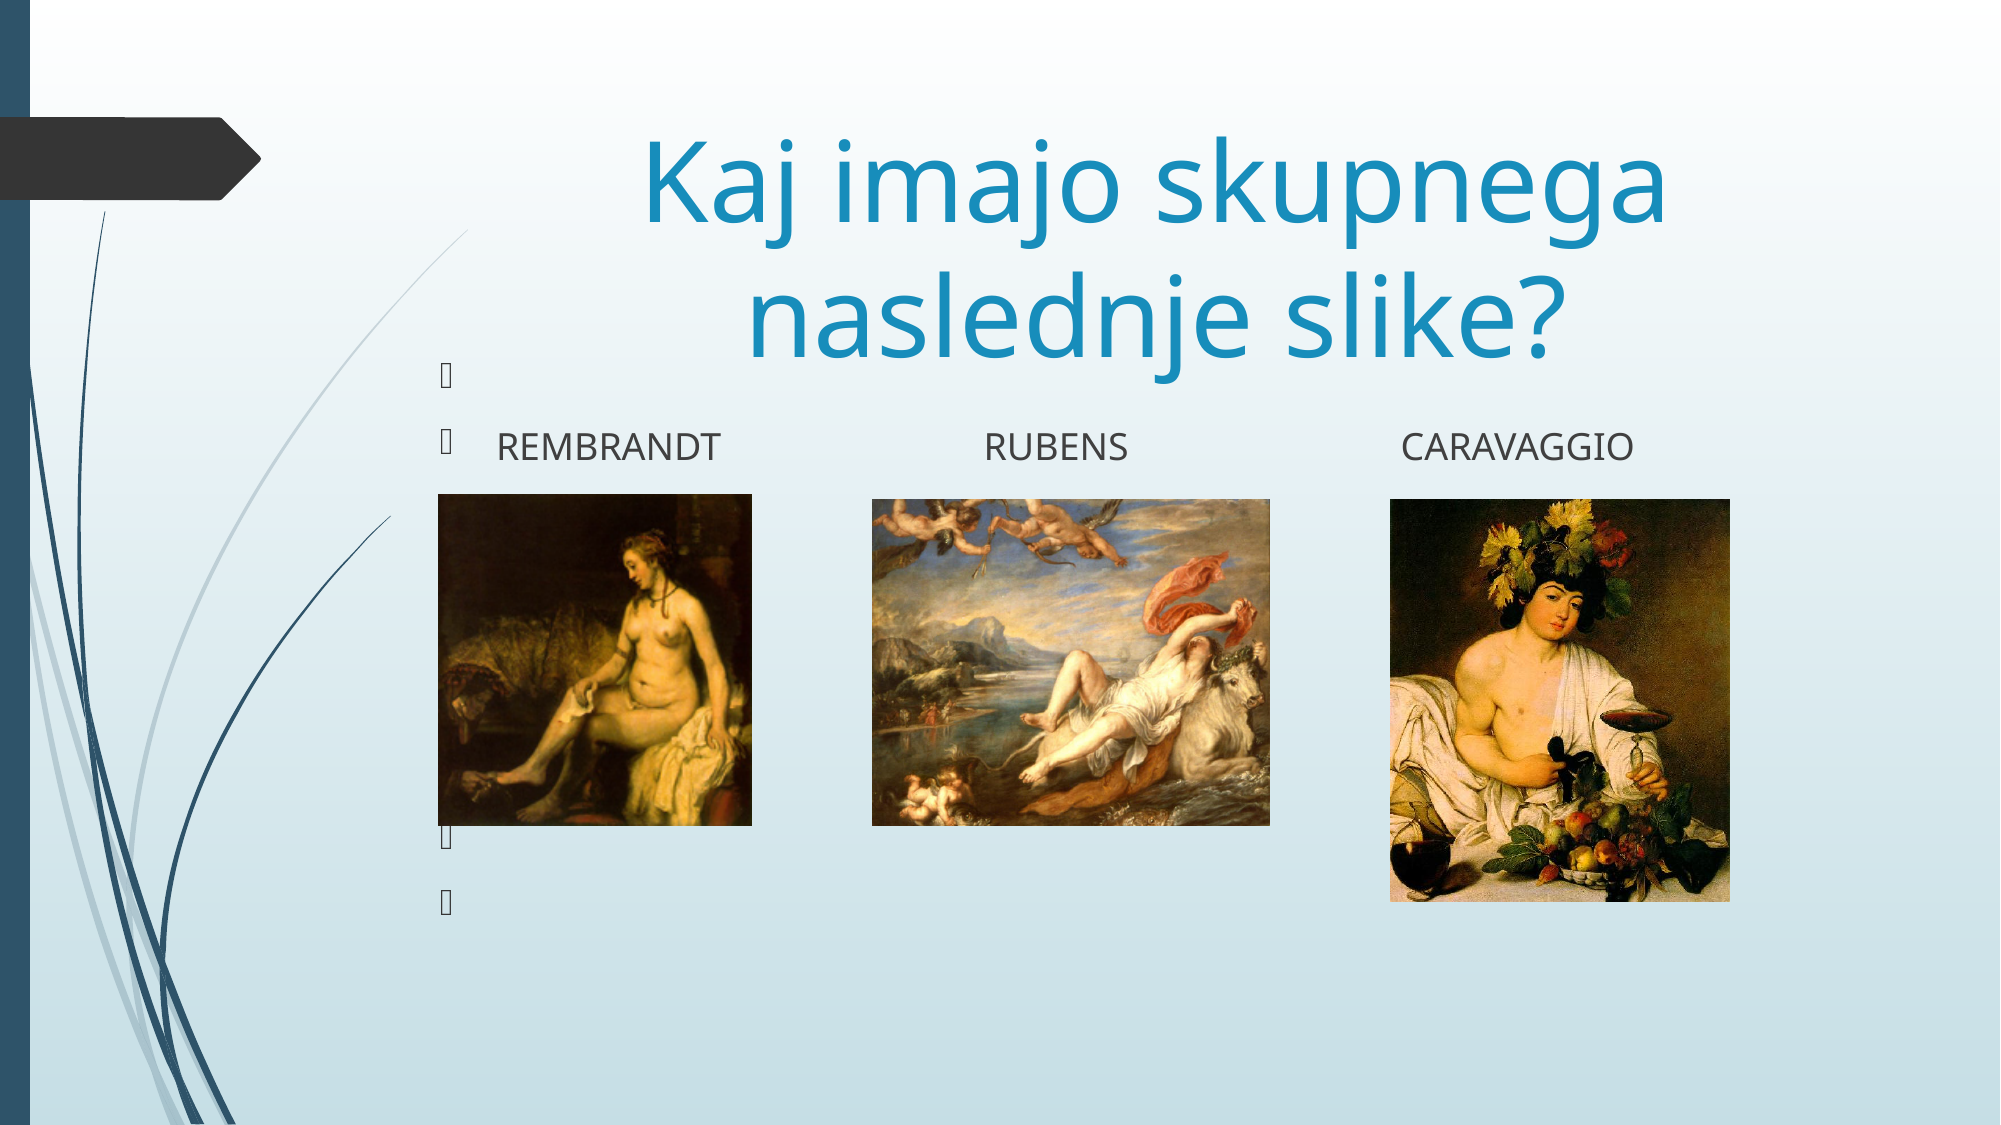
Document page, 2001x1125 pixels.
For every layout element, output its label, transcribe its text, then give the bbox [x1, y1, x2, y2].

picture [1390, 499, 1730, 902]
title Kaj imajo skupnega naslednje slike? [425, 102, 1888, 313]
picture [872, 499, 1270, 826]
list REMBRANDT RUBENS CARAVAGGIO [424, 350, 1888, 970]
picture [438, 494, 752, 826]
